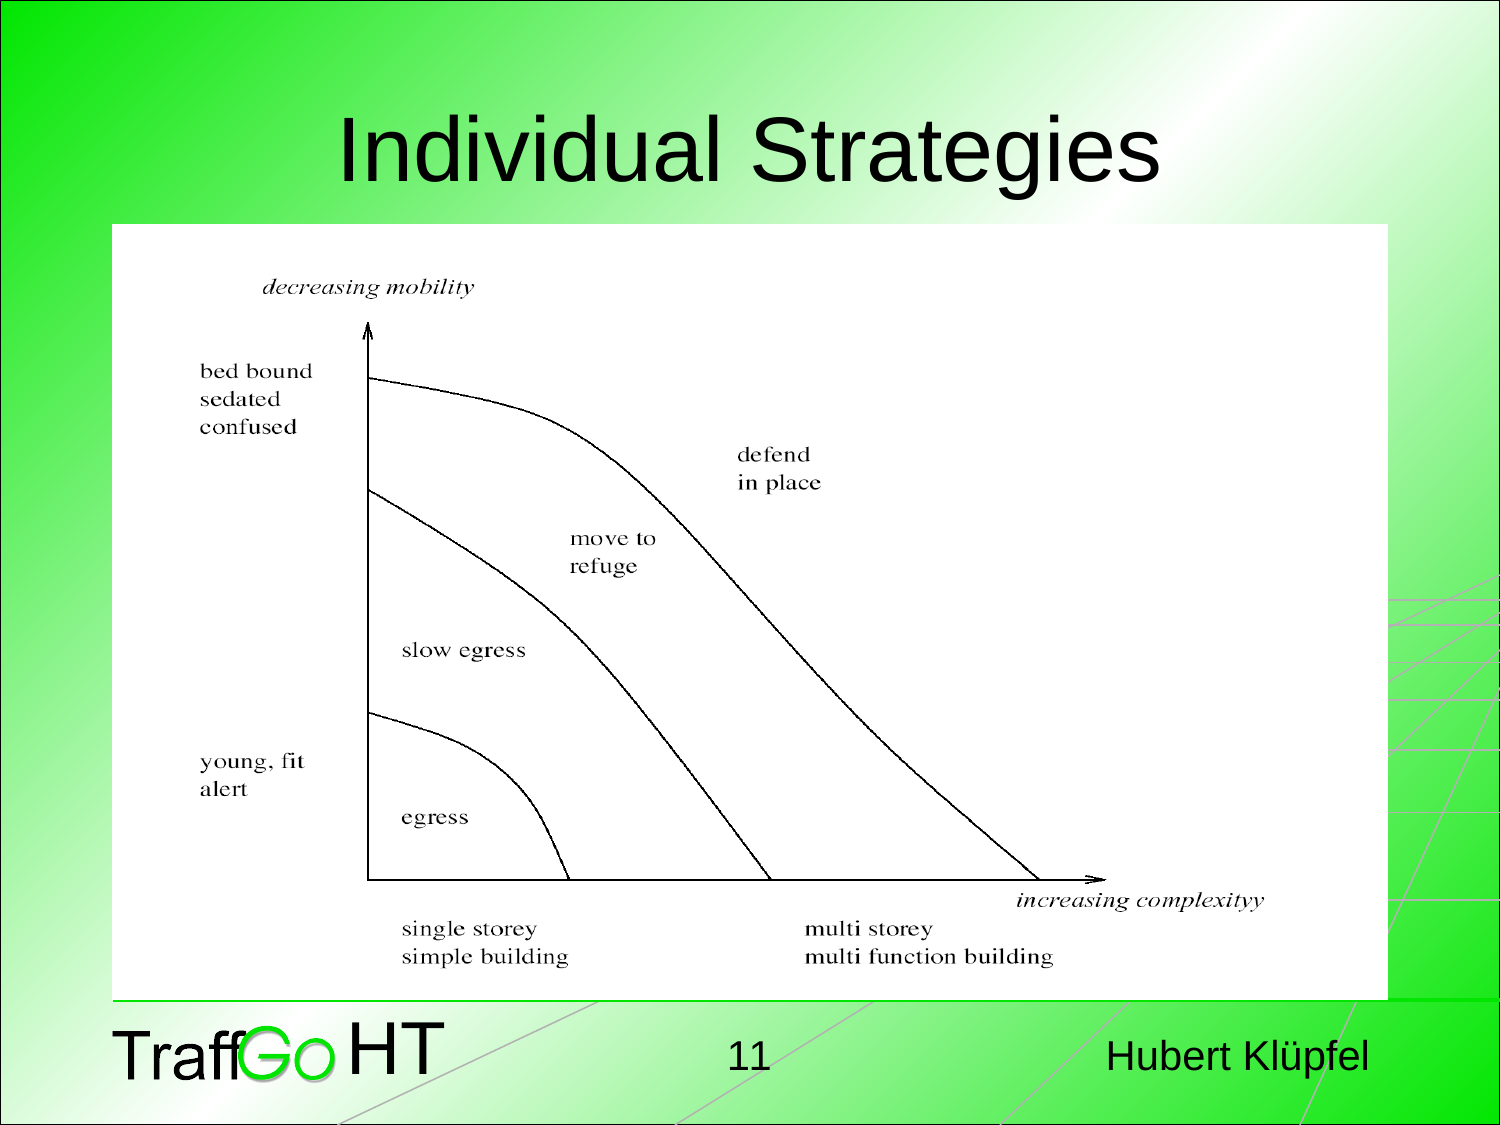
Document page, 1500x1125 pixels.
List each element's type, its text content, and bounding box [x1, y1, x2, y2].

picture [112, 1024, 338, 1085]
title Individual Strategies [112, 87, 1388, 213]
picture [112, 224, 1388, 1000]
